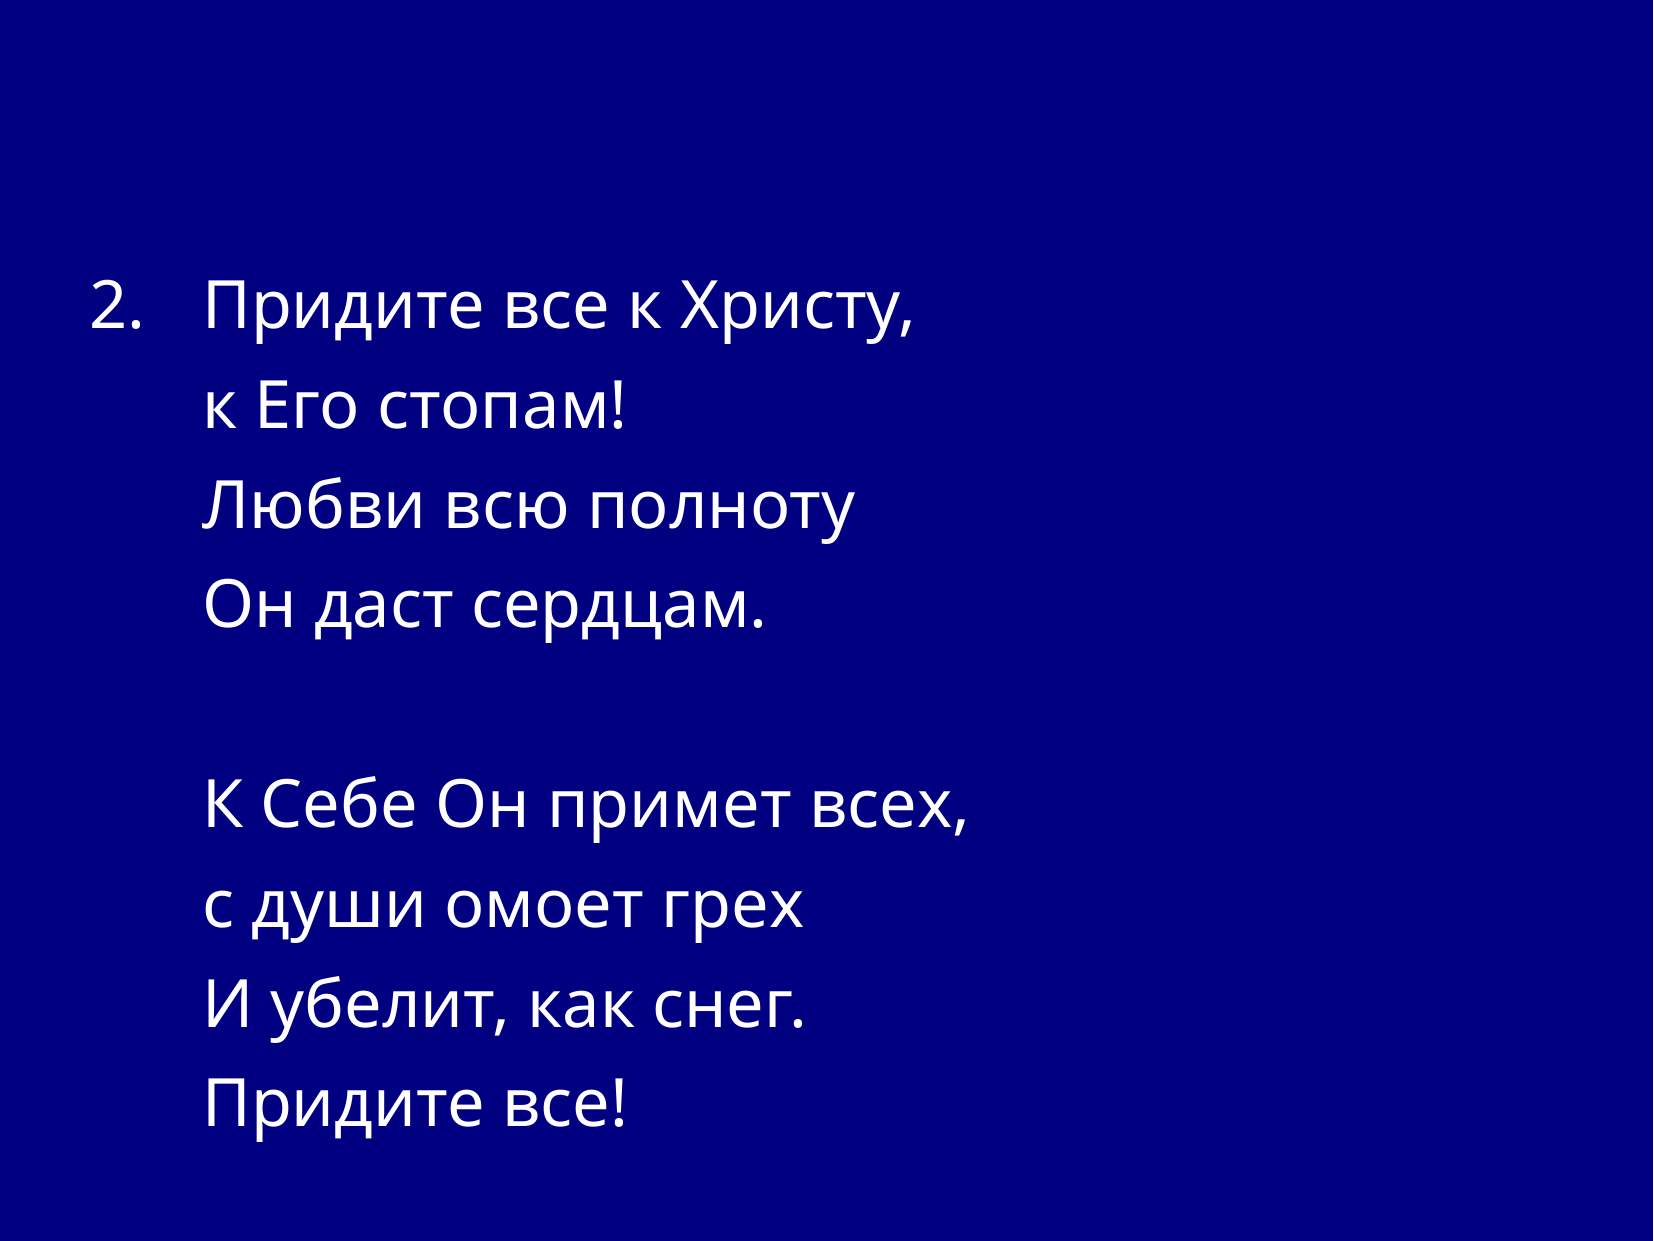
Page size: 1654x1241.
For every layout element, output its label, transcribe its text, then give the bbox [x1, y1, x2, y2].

text_box 2. Придите все к Христу, к Его стопам! Любви всю полноту Он даст сердцам. К Себе Он примет всех, с души омоет грех И убелит, как снег. Придите все! [75, 150, 1576, 1163]
